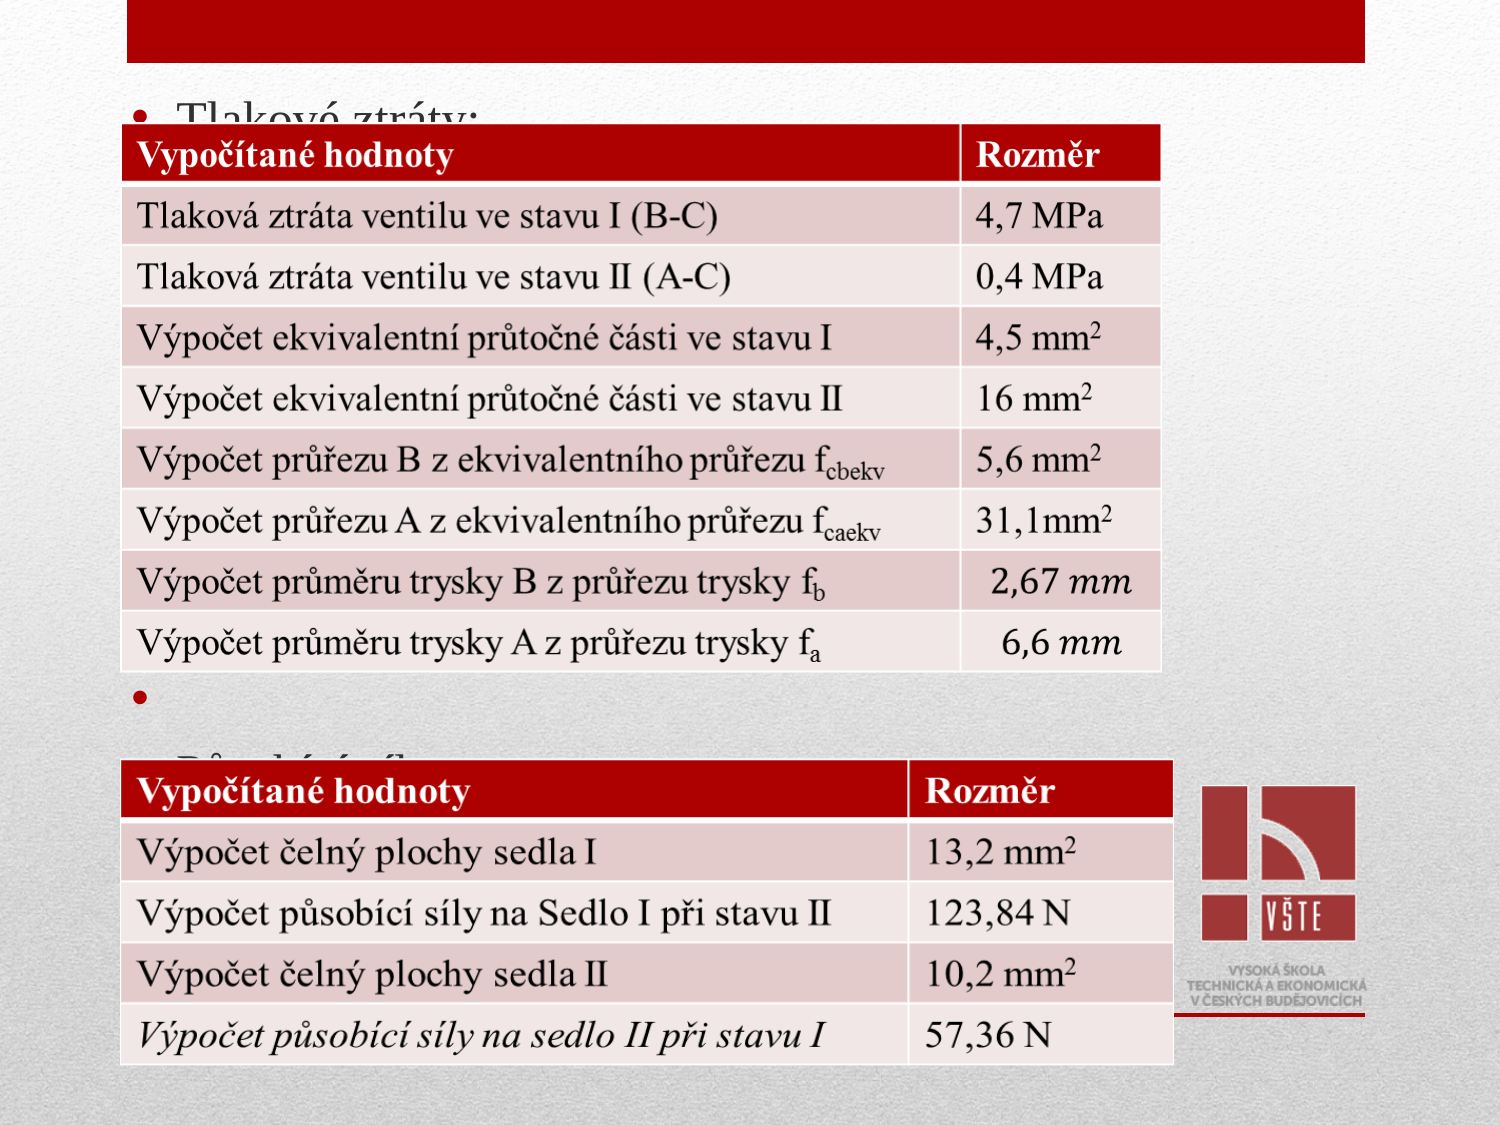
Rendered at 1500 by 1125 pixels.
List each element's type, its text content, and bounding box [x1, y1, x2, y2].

picture [1187, 785, 1368, 1006]
list Tlakové ztráty: Působící síly: [116, 79, 1354, 967]
picture [120, 118, 1162, 687]
picture [120, 754, 1174, 1079]
